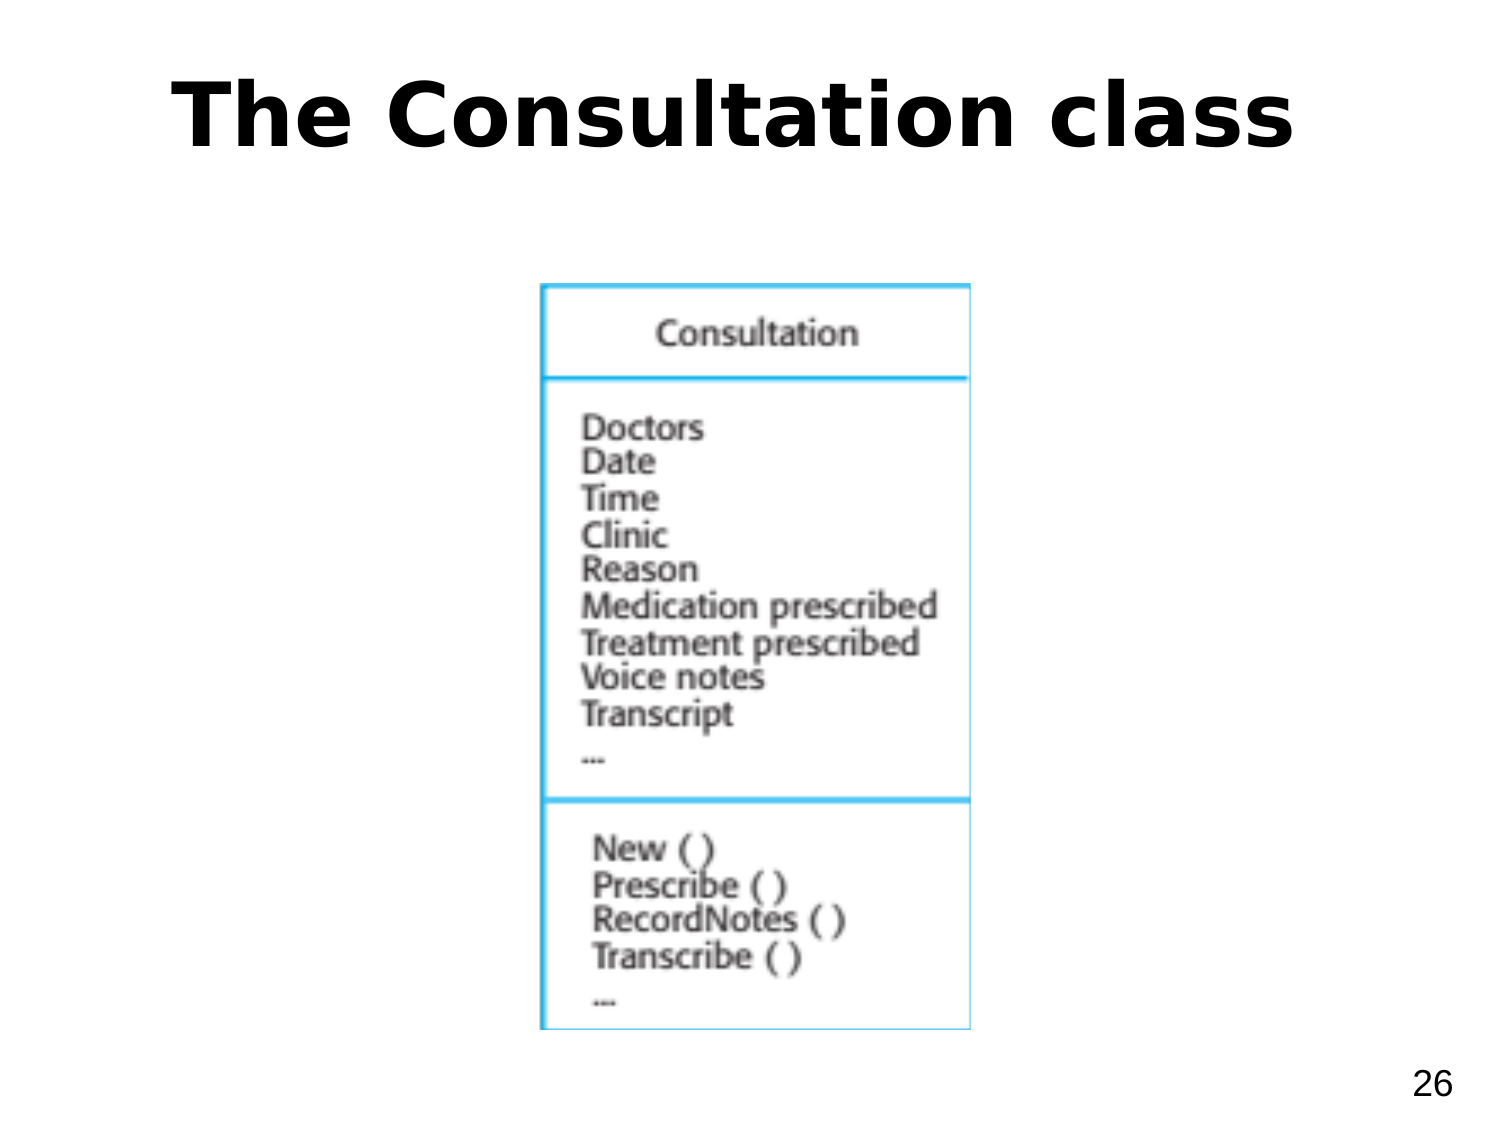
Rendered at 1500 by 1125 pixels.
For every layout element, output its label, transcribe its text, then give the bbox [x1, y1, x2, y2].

title The Consultation class [75, 44, 1425, 177]
picture [535, 283, 971, 1030]
